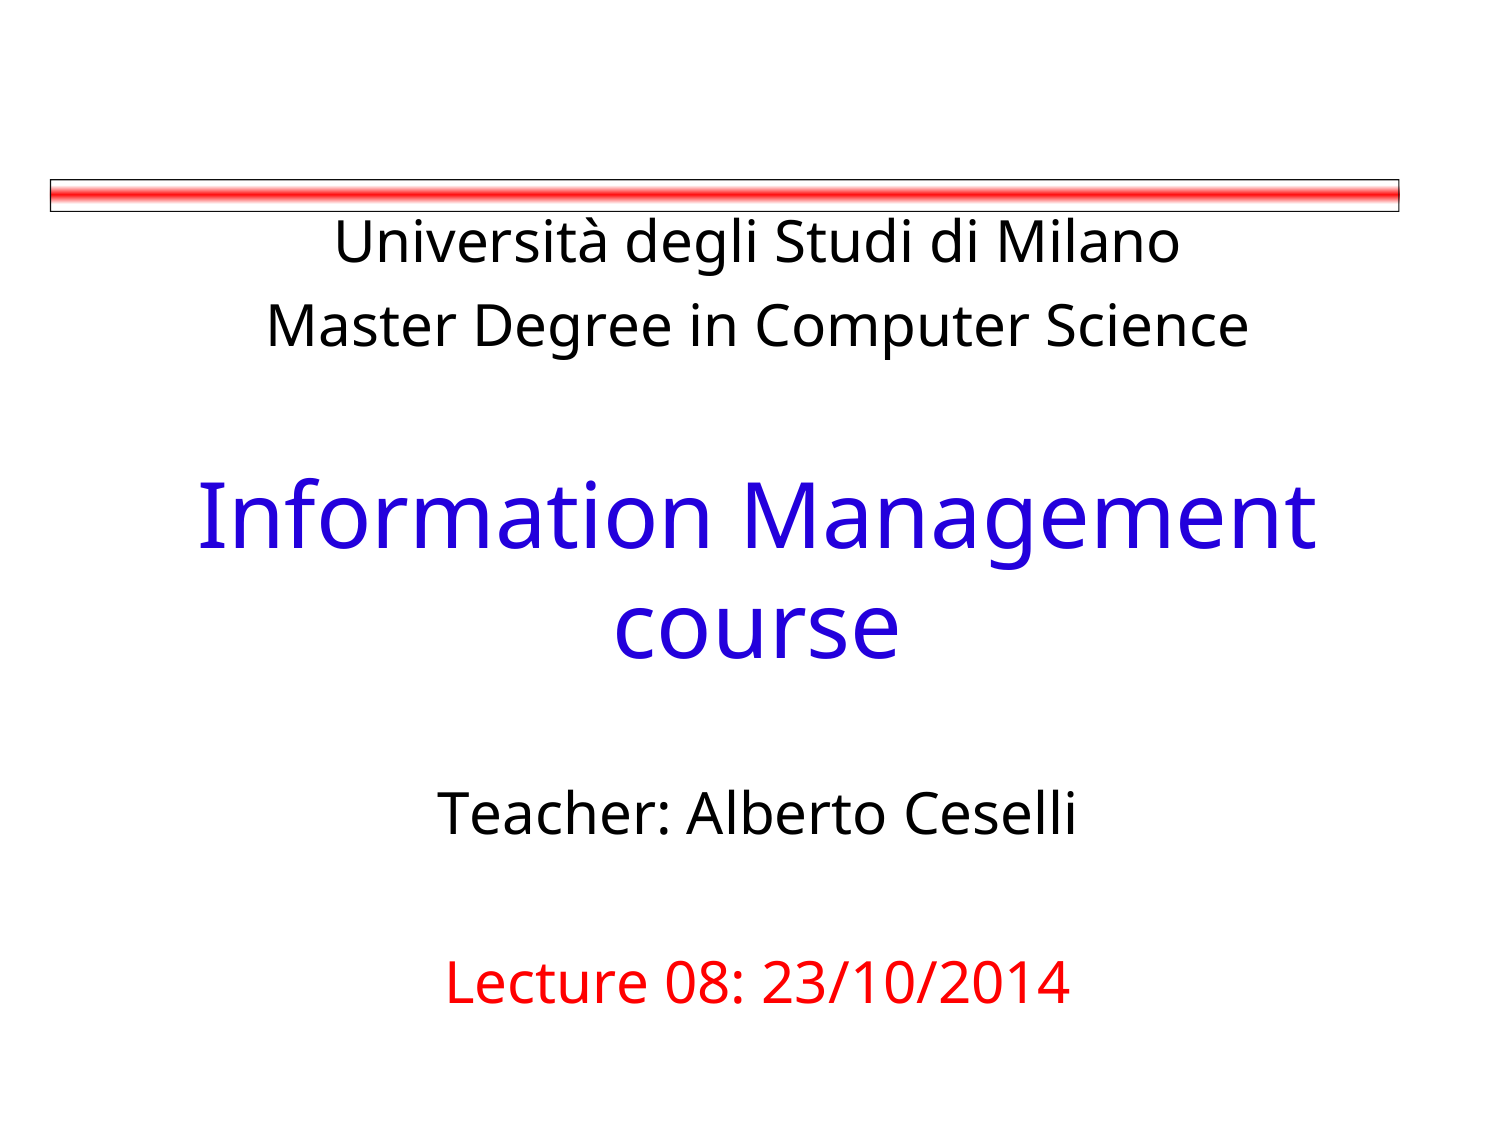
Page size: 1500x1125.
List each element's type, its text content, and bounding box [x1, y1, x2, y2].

subtitle Università degli Studi di Milano Master Degree in Computer Science Information Management course Teacher: Alberto Ceselli Lecture 08: 23/10/2014 [124, 55, 1391, 1125]
